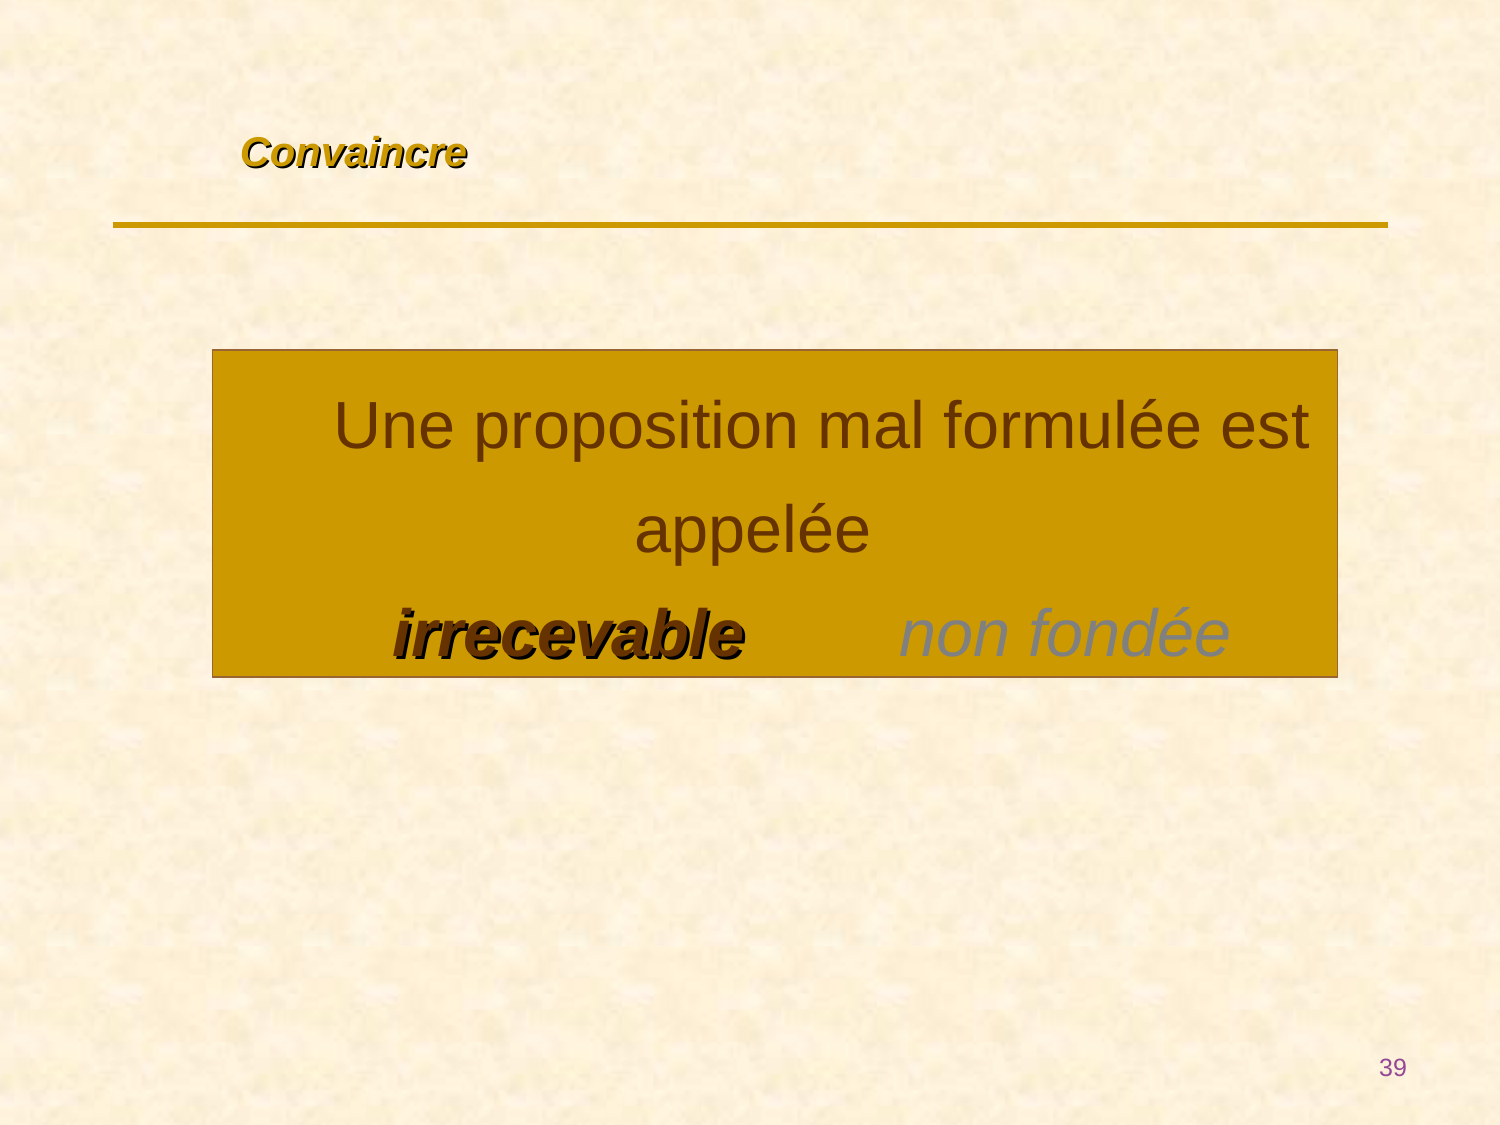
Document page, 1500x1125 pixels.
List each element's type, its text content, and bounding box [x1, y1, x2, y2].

text_box Une proposition mal formulée est appelée irrecevable non fondée [212, 349, 1338, 678]
picture [0, 0, 1500, 1125]
text_box Convaincre [225, 116, 483, 183]
